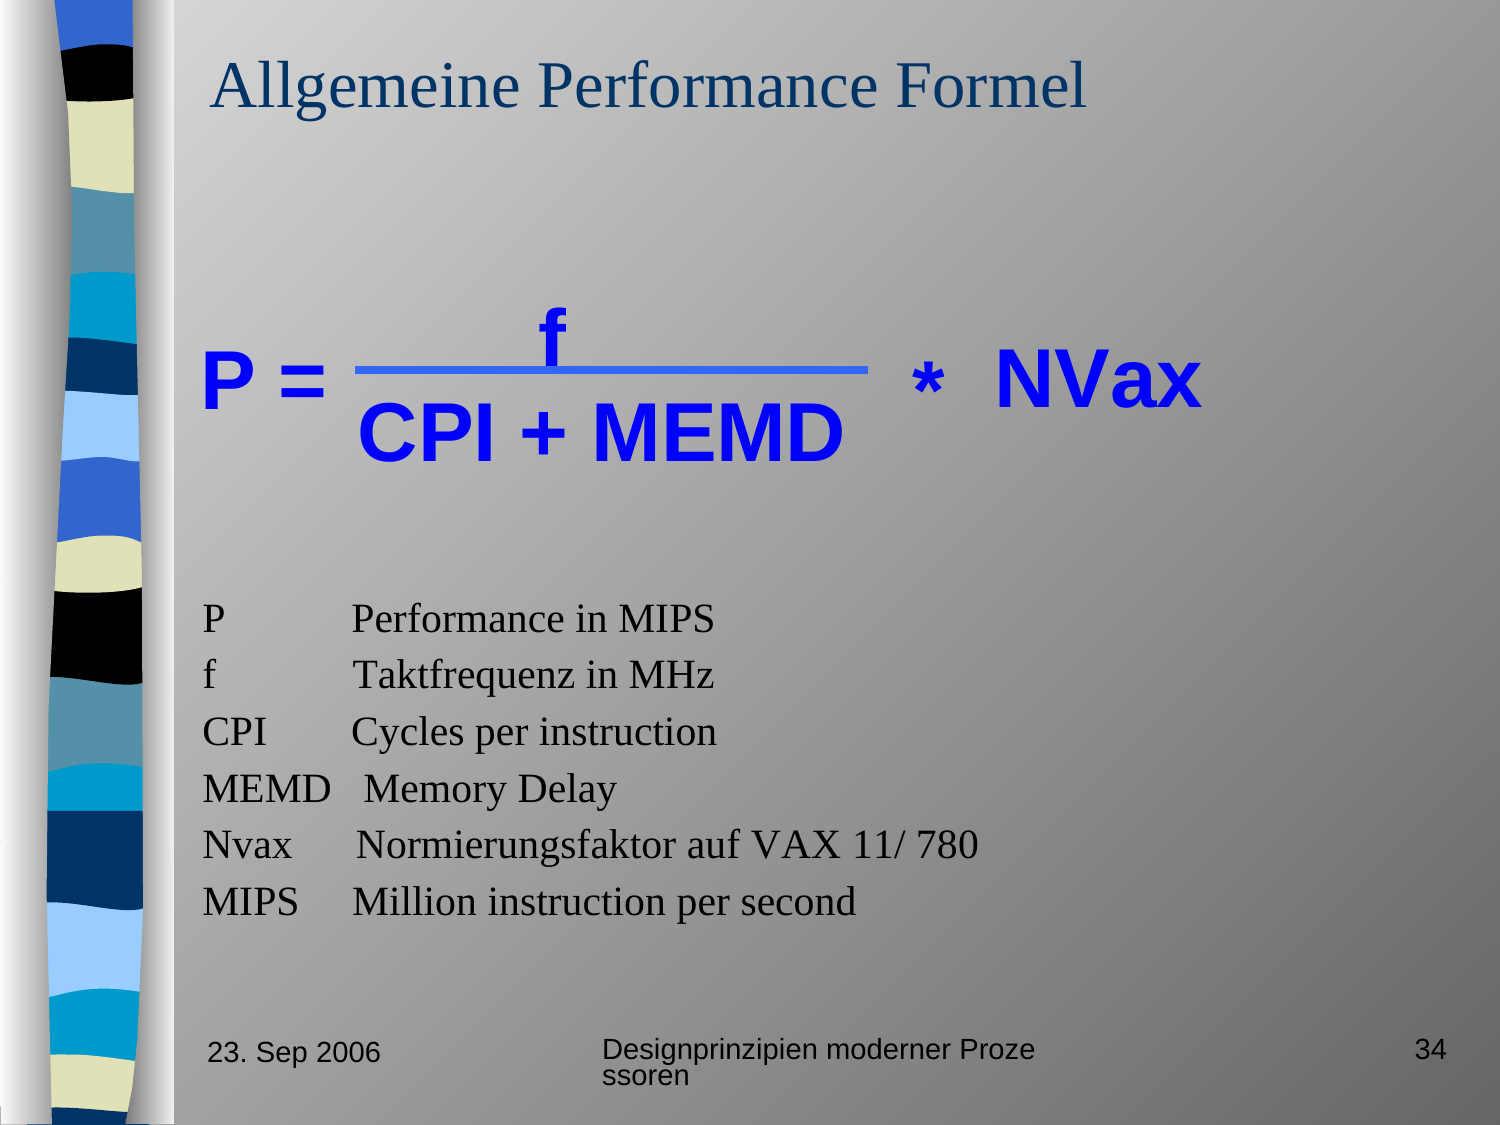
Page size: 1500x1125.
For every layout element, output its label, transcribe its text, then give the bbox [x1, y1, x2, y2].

list P Performance in MIPS f Taktfrequenz in MHz CPI Cycles per instruction MEMD Memory Delay Nvax Normierungsfaktor auf VAX 11/ 780 MIPS Million instruction per second [187, 587, 1251, 976]
title Allgemeine Performance Formel [194, 0, 1470, 182]
chart [197, 287, 1300, 526]
